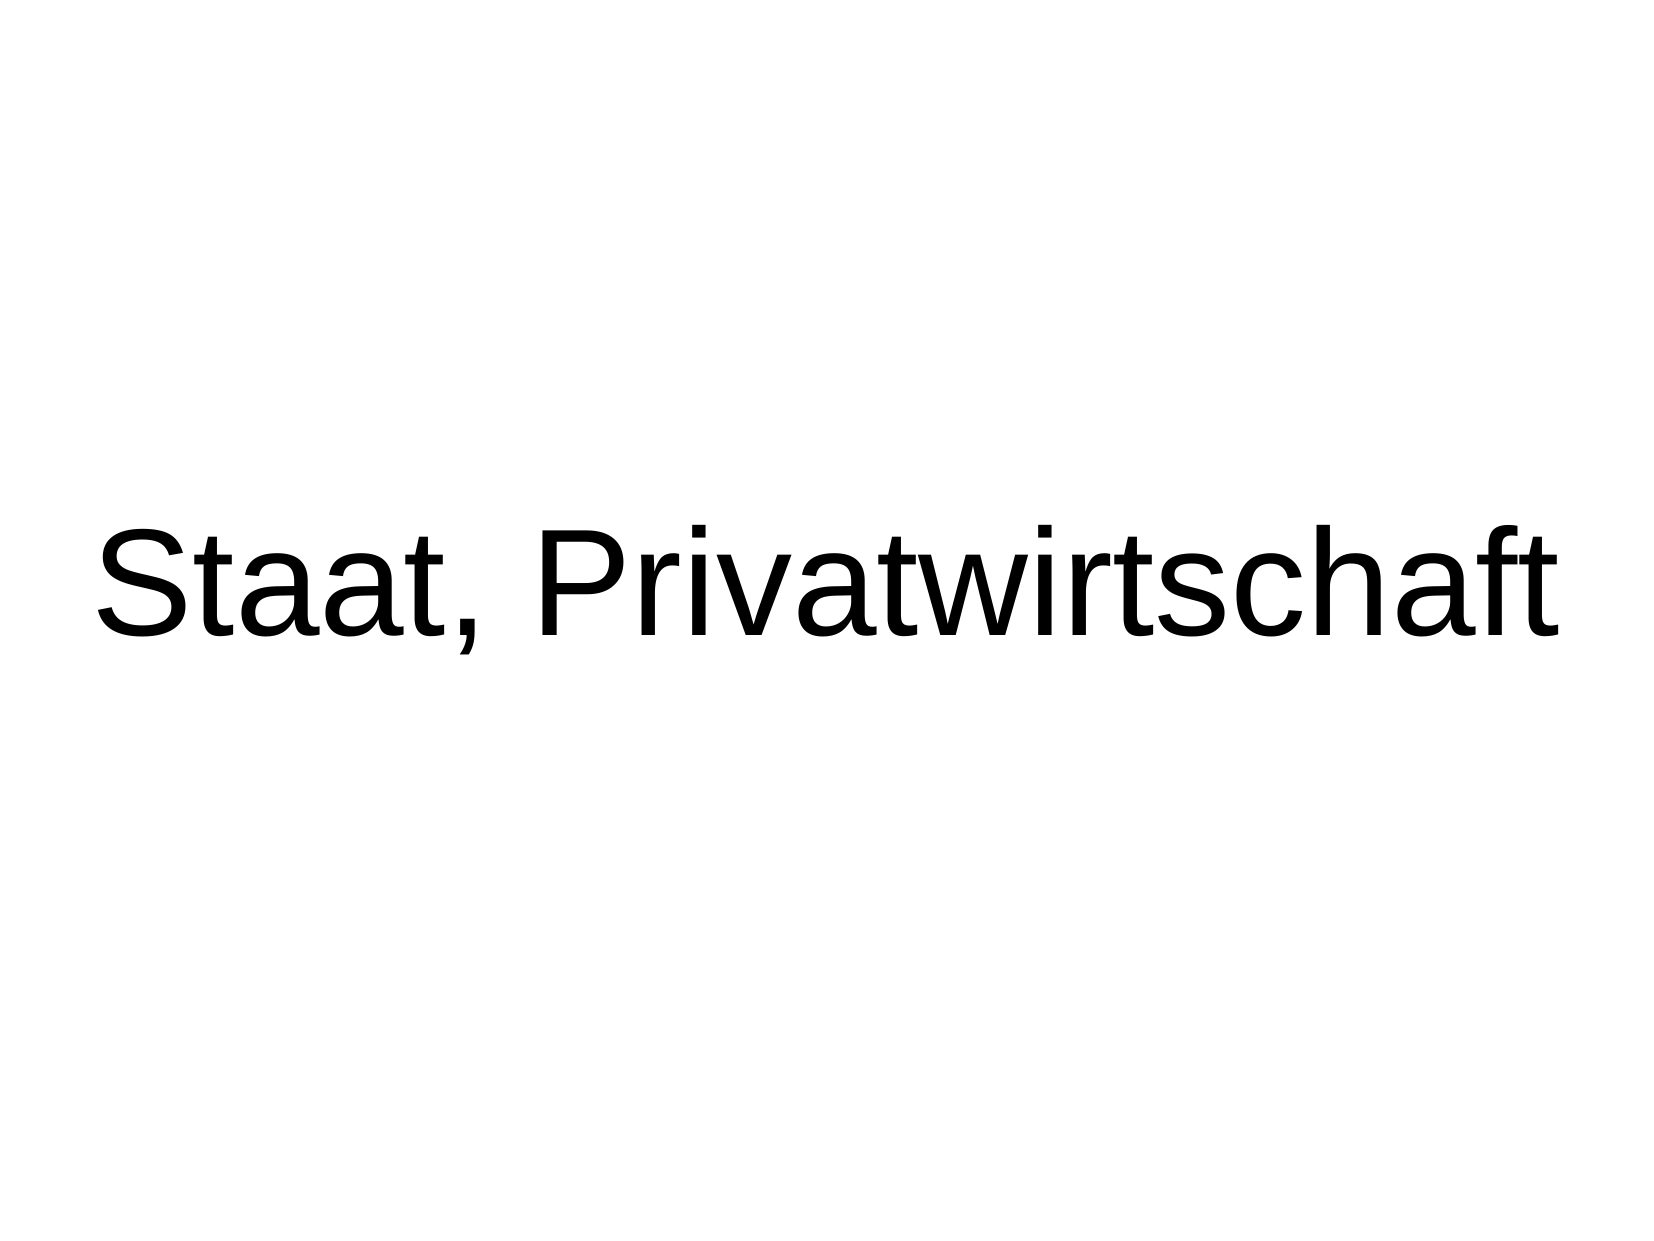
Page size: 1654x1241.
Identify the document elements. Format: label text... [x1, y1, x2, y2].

text_box Staat, Privatwirtschaft [82, 56, 1571, 1102]
